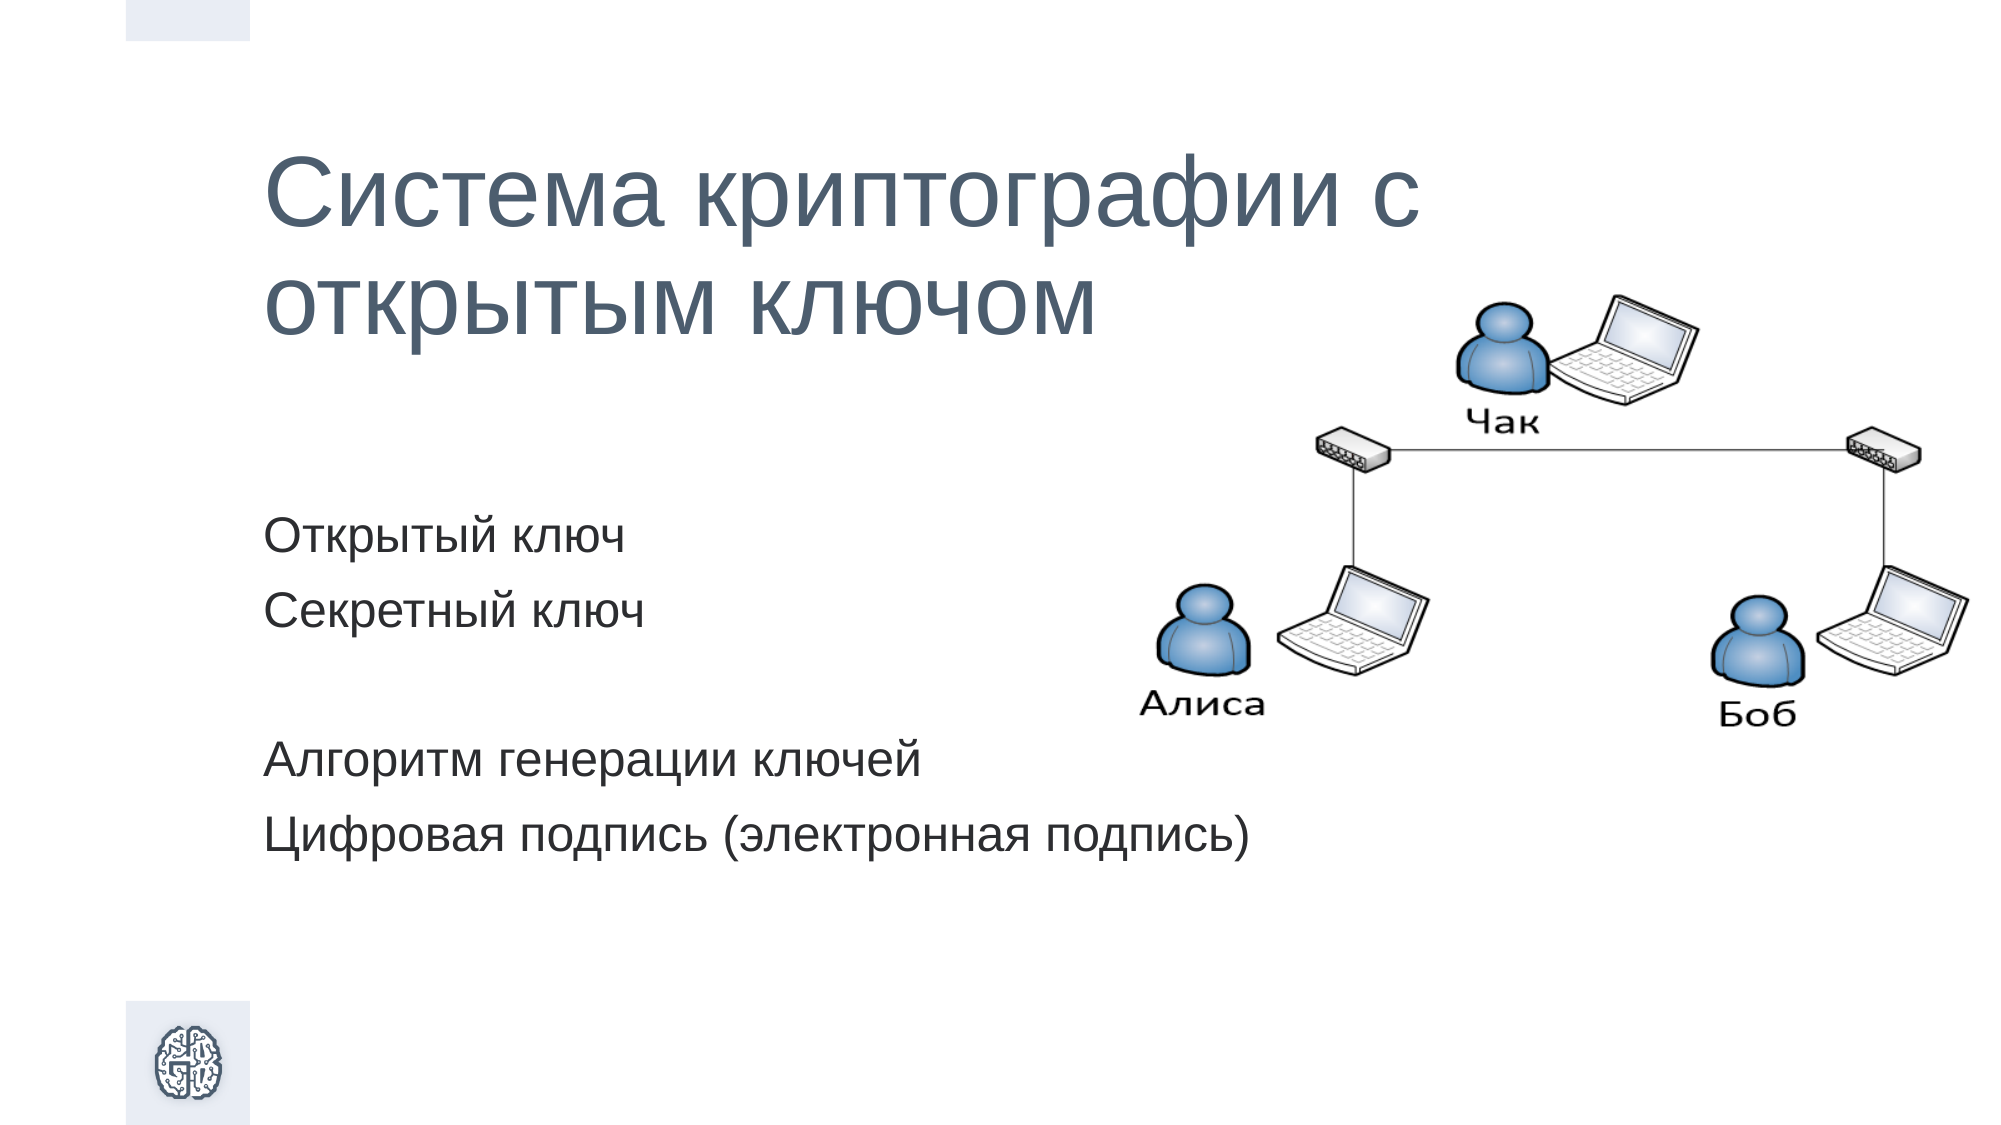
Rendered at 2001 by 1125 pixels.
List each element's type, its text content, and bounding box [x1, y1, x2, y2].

picture [1137, 293, 1973, 779]
title Система криптографии с открытым ключом [248, 124, 1752, 372]
list Открытый ключ Секретный ключ Алгоритм генерации ключей Цифровая подпись (электронная подпись) [248, 431, 1752, 941]
picture [144, 1016, 232, 1110]
